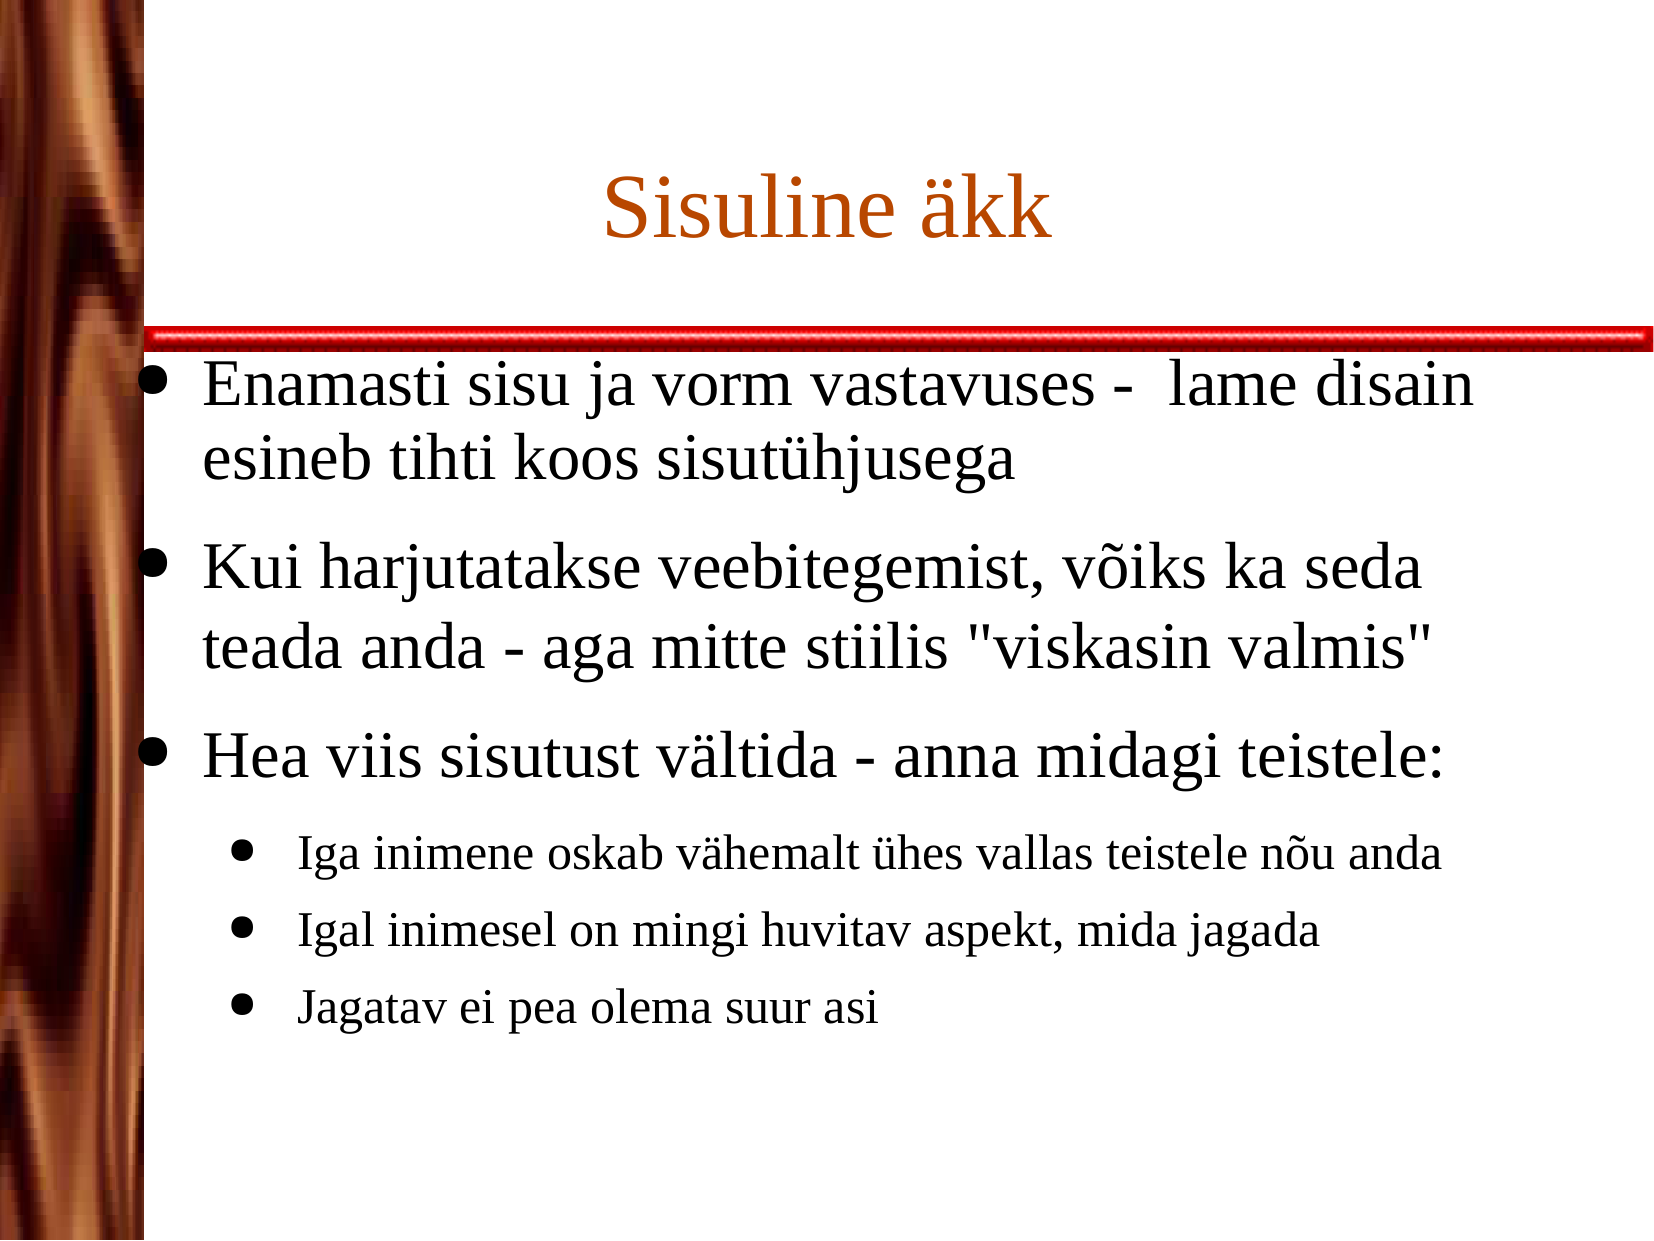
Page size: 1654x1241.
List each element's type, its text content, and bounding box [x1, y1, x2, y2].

picture [0, 0, 1654, 1240]
title Sisuline äkk [121, 102, 1533, 310]
list Enamasti sisu ja vorm vastavuses - lame disain esineb tihti koos sisutühjusega Kui harjutatakse veebitegemist, võiks ka seda teada anda - aga mitte stiilis "viskasin valmis" Hea viis sisutust vältida - anna midagi teistele: Iga inimene oskab vähemalt ühes vallas teistele nõu anda Igal inimesel on mingi huvitav aspekt, mida jagada Jagatav ei pea olema suur asi [121, 344, 1533, 1126]
